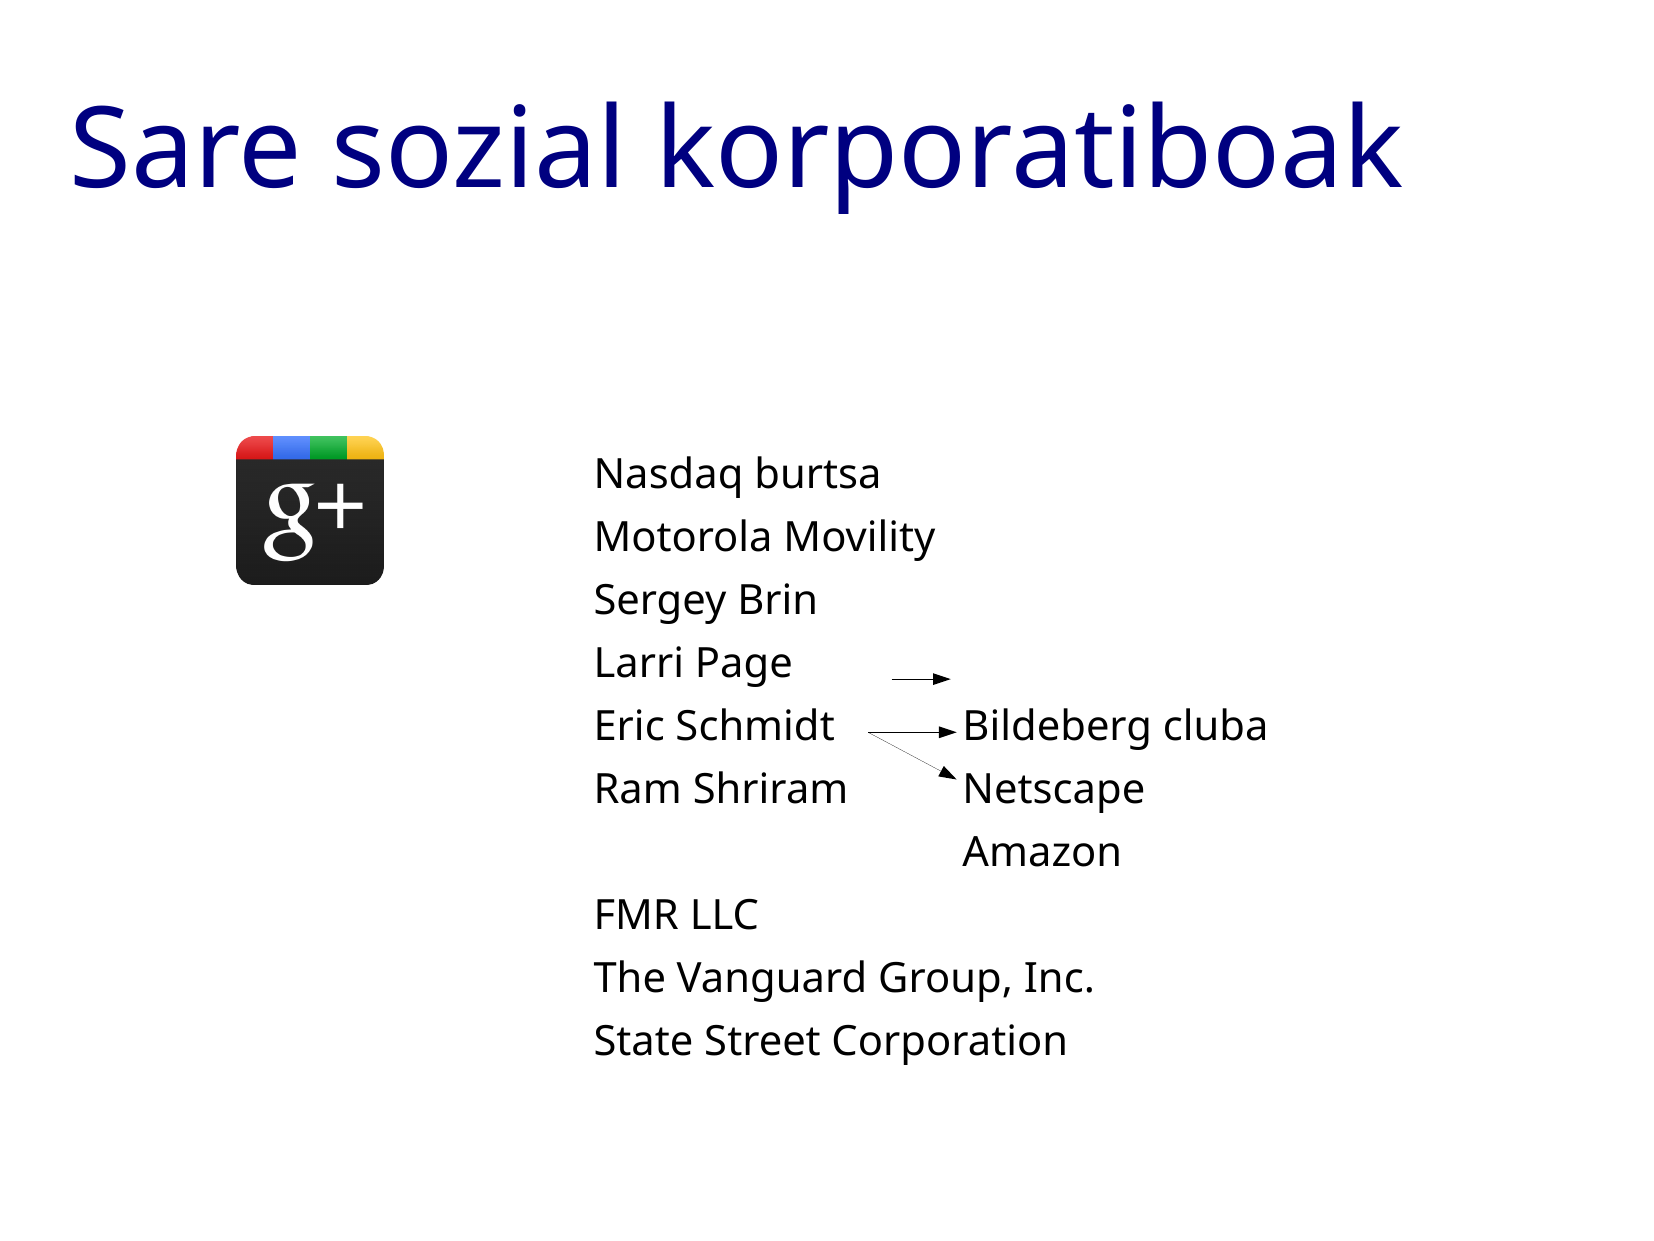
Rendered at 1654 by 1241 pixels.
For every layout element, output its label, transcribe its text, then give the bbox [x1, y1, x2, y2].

text_box Sare sozial korporatiboak [55, 59, 1644, 208]
text_box Nasdaq burtsa Motorola Movility Sergey Brin Larri Page Eric Schmidt Bildeberg cluba Ram Shriram Netscape Amazon FMR LLC The Vanguard Group, Inc. State Street Corporation [578, 436, 1554, 1028]
picture [236, 436, 384, 585]
